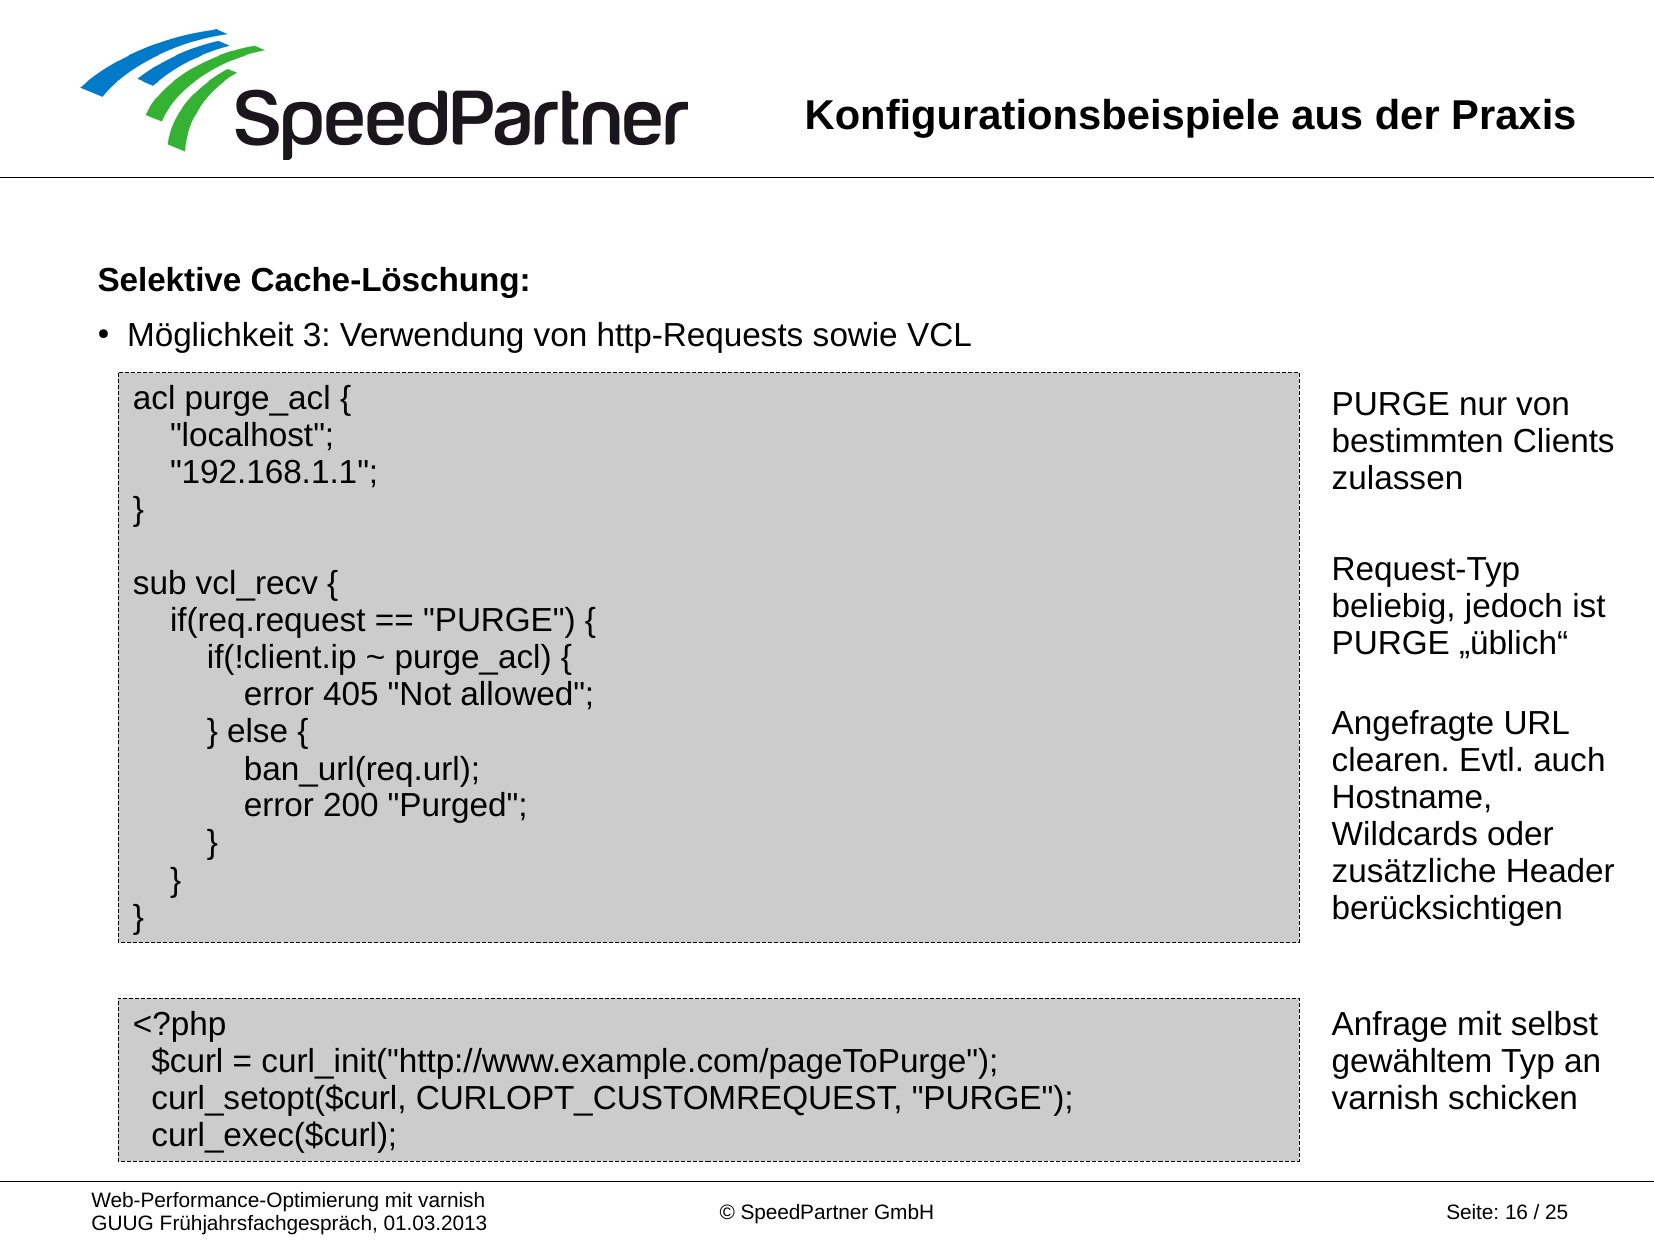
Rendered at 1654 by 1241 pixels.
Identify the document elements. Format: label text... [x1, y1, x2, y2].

title Konfigurationsbeispiele aus der Praxis [590, 70, 1577, 160]
text_box PURGE nur von bestimmten Clients zulassen [1316, 377, 1642, 504]
text_box acl purge_acl { "localhost"; "192.168.1.1"; } sub vcl_recv { if(req.request == "PURGE") { if(!client.ip ~ purge_acl) { error 405 "Not allowed"; } else { ban_url(req.url); error 200 "Purged"; } } } [118, 372, 1300, 943]
text_box Anfrage mit selbst gewähltem Typ an varnish schicken [1565, 997, 1642, 1124]
text_box Request-Typ beliebig, jedoch ist PURGE „üblich“ [1316, 543, 1642, 670]
text_box Selektive Cache-Löschung: Möglichkeit 3: Verwendung von http-Requests sowie VCL ... [82, 254, 1565, 1177]
picture [80, 29, 688, 160]
text_box <?php $curl = curl_init("http://www.example.com/pageToPurge"); curl_setopt($curl, CURLOPT_CUSTOMREQUEST, "PURGE"); curl_exec($curl); [118, 998, 1300, 1162]
text_box Angefragte URL clearen. Evtl. auch Hostname, Wildcards oder zusätzliche Header berücksichtigen [1316, 696, 1642, 934]
